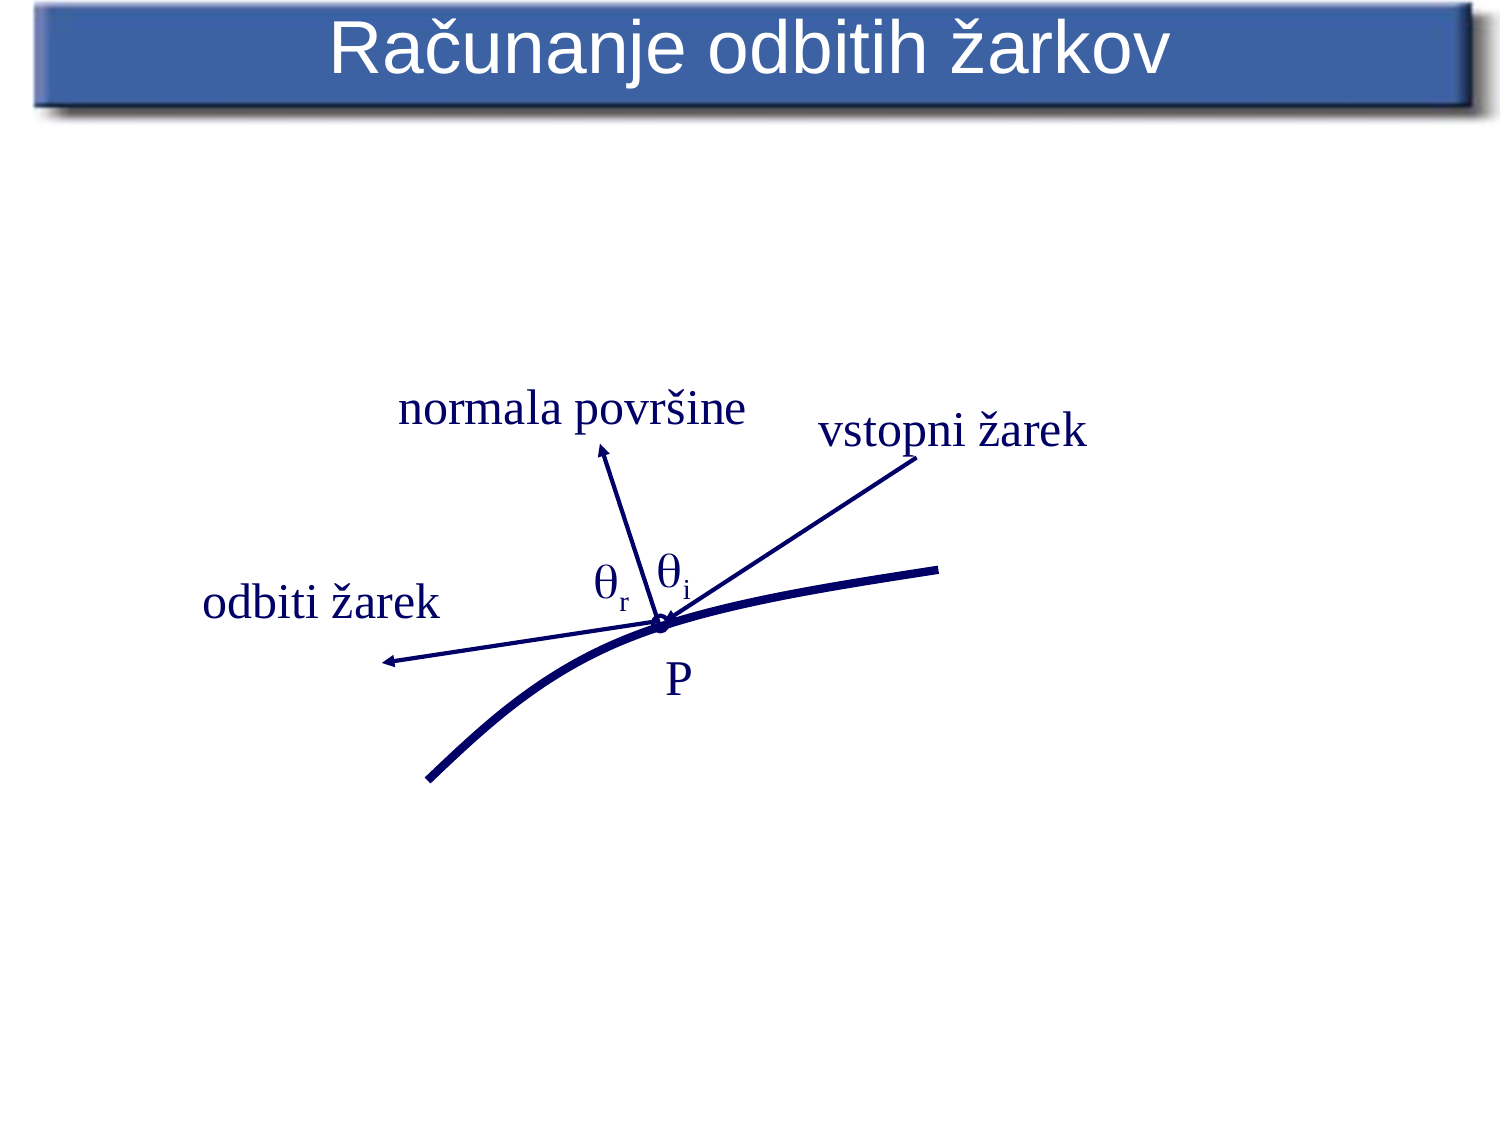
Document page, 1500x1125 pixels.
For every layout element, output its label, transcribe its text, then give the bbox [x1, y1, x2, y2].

text_box odbiti žarek [187, 561, 456, 637]
text_box vstopni žarek [803, 388, 1103, 465]
picture [32, 0, 1500, 127]
text_box i [642, 529, 706, 614]
text_box P [650, 637, 709, 714]
text_box normala površine [383, 366, 763, 443]
title Računanje odbitih žarkov [112, 0, 1388, 97]
text_box r [578, 541, 644, 625]
